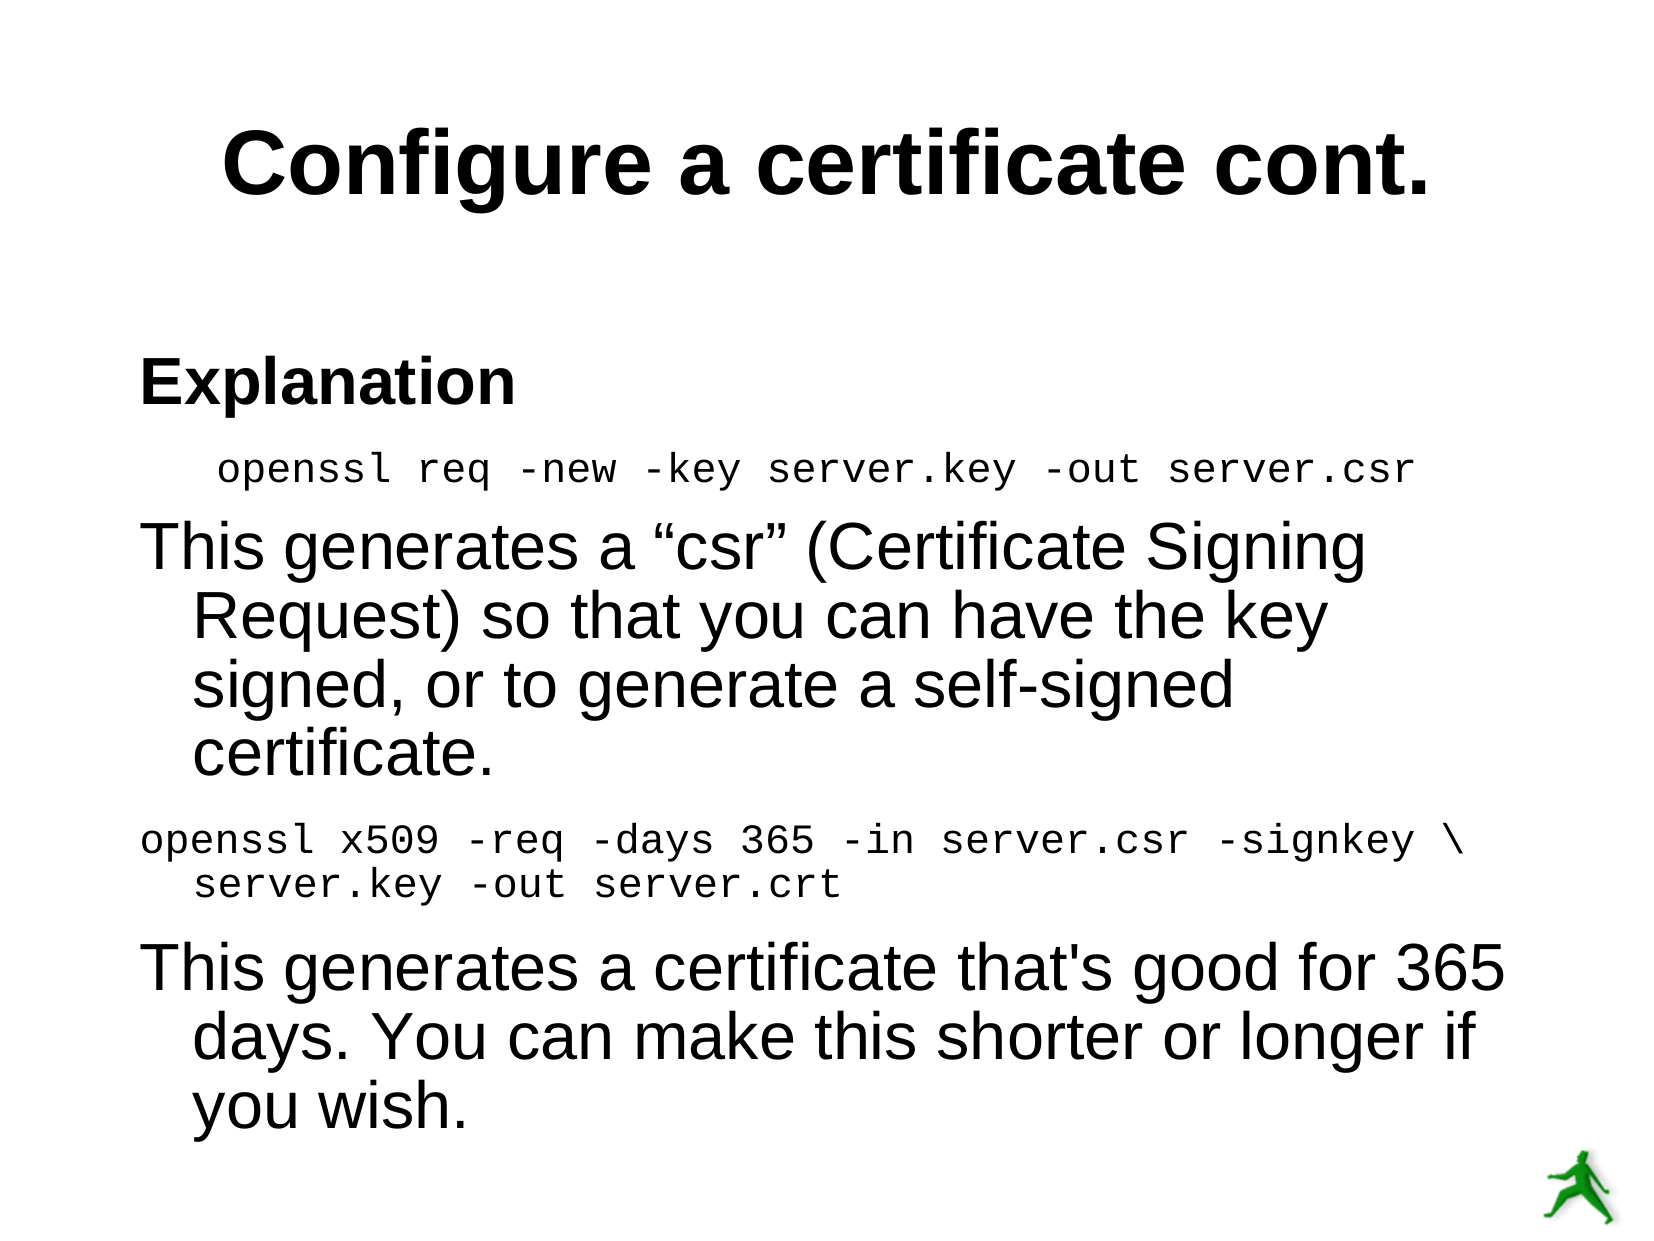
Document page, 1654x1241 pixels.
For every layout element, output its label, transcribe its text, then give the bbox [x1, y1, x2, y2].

title Configure a certificate cont. [121, 73, 1534, 253]
picture [1541, 1135, 1634, 1227]
list Explanation openssl req -new -key server.key -out server.csr This generates a “csr” (Certificate Signing Request) so that you can have the key signed, or to generate a self-signed certificate. openssl x509 -req -days 365 -in server.csr -signkey \ server.key -out server.crt This generates a certificate that's good for 365 days. You can make this shorter or longer if you wish. [121, 349, 1552, 1173]
